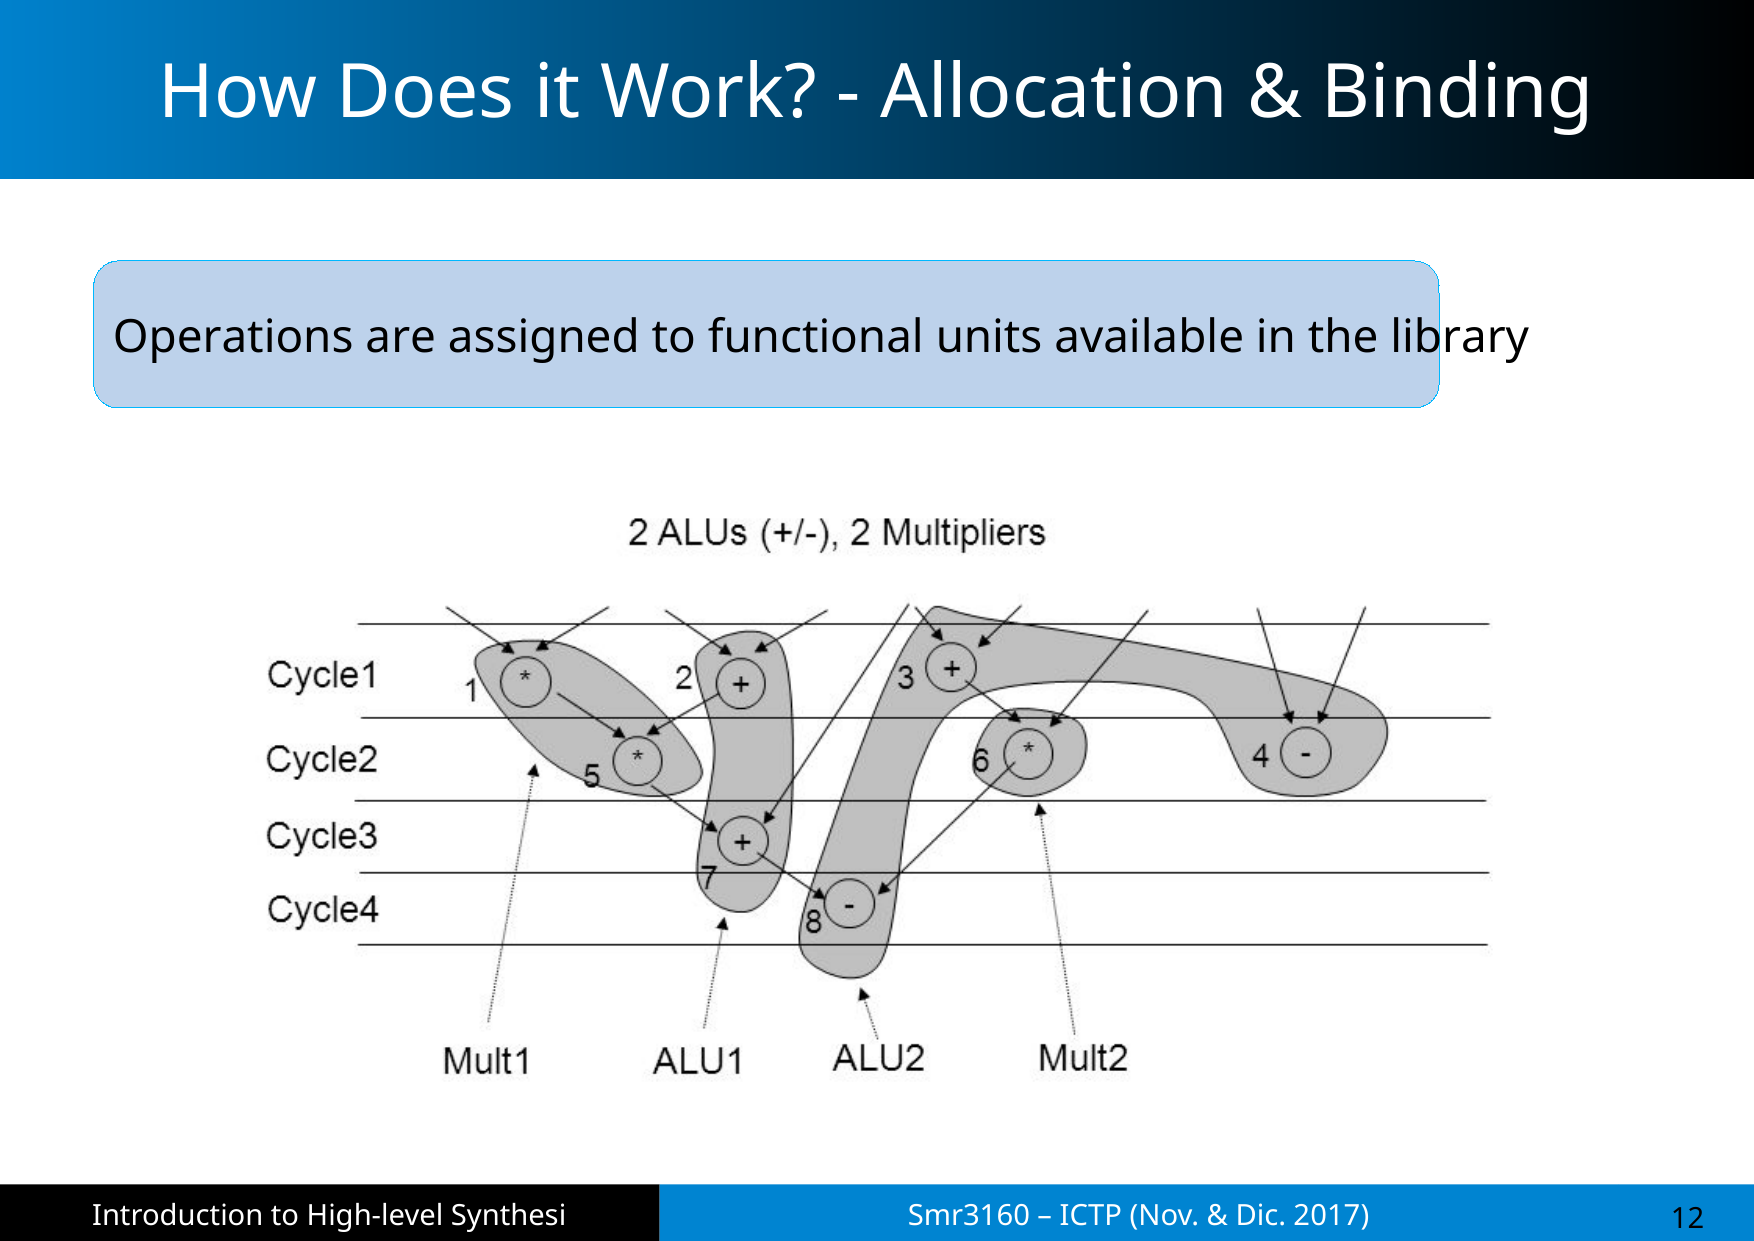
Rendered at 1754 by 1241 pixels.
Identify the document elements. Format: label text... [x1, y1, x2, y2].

picture [247, 478, 1532, 1107]
text_box Operations are assigned to functional units available in the library [93, 260, 1440, 408]
title How Does it Work? - Allocation & Binding [87, 37, 1667, 139]
